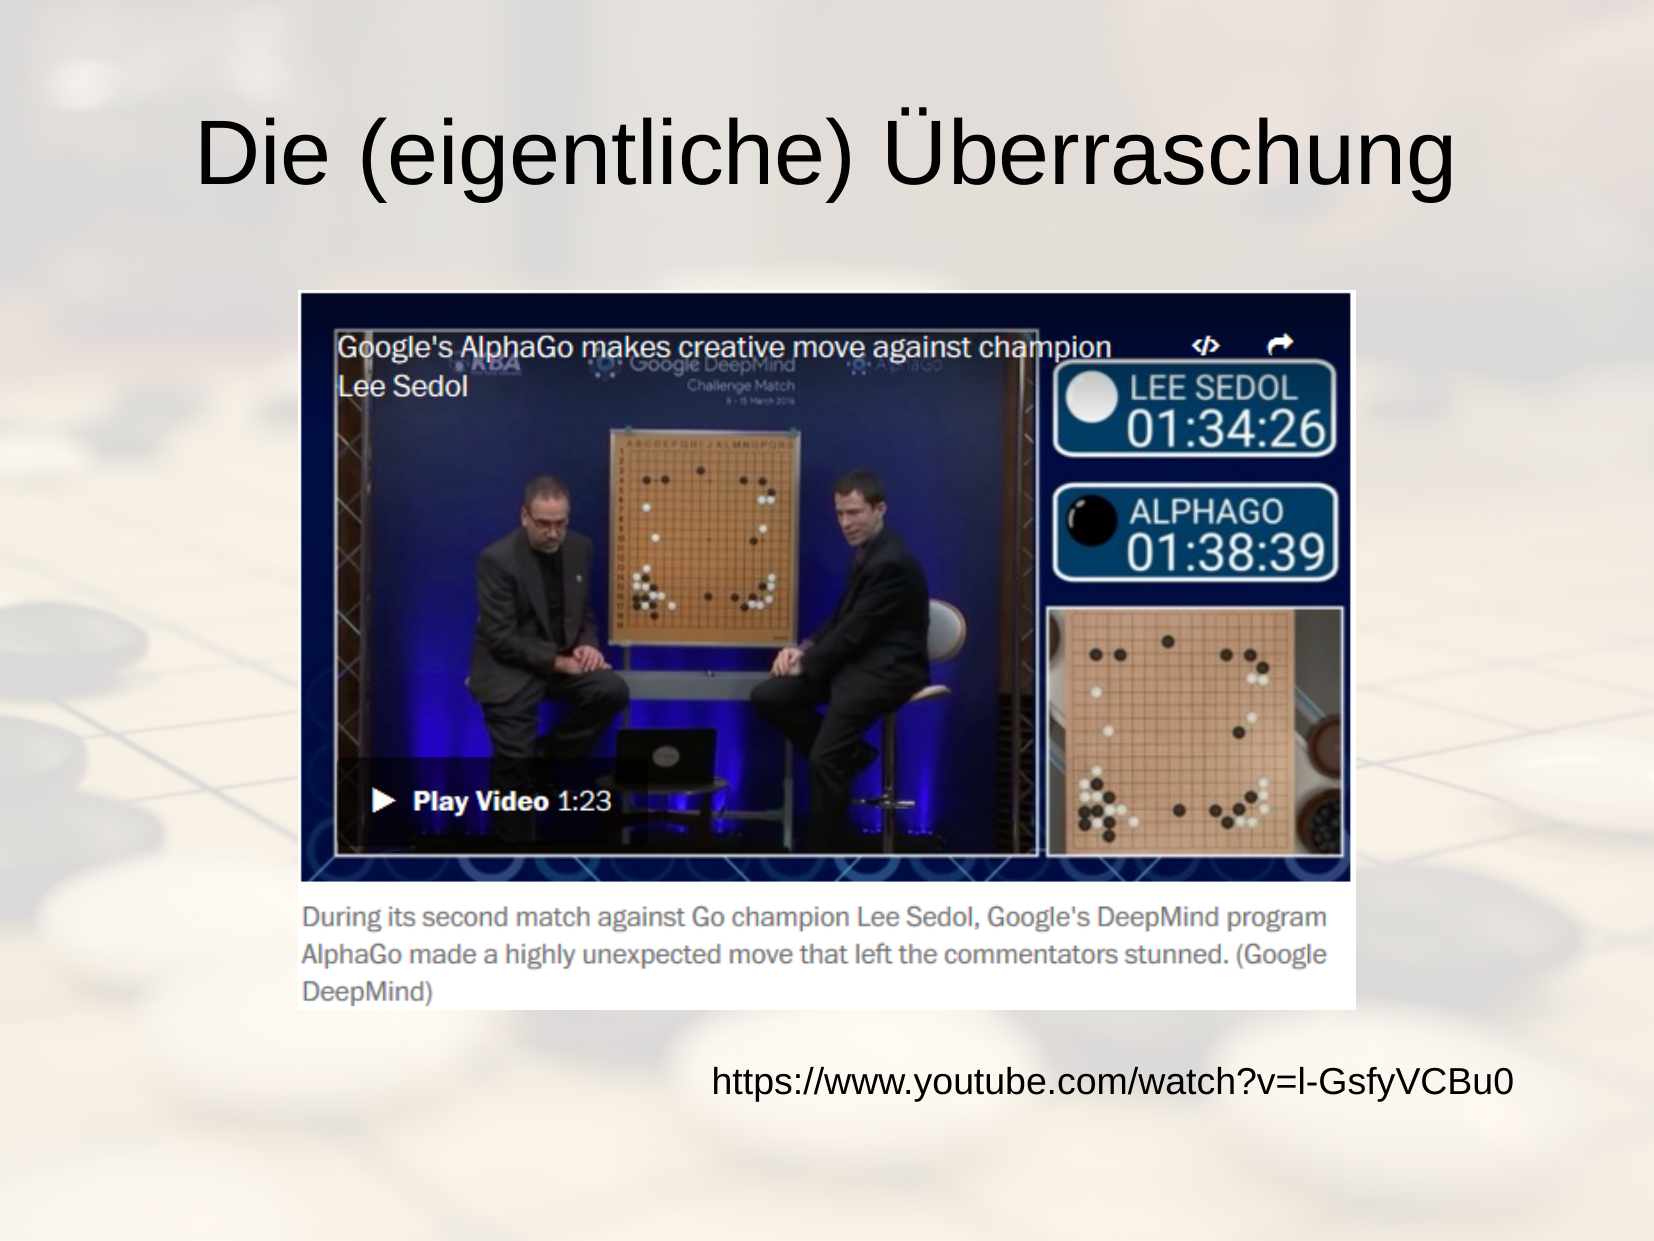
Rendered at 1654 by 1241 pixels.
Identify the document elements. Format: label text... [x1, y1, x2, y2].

title Die (eigentliche) Überraschung [82, 49, 1571, 257]
picture [298, 290, 1356, 1010]
text_box https://www.youtube.com/watch?v=l-GsfyVCBu0 [696, 1053, 1530, 1111]
